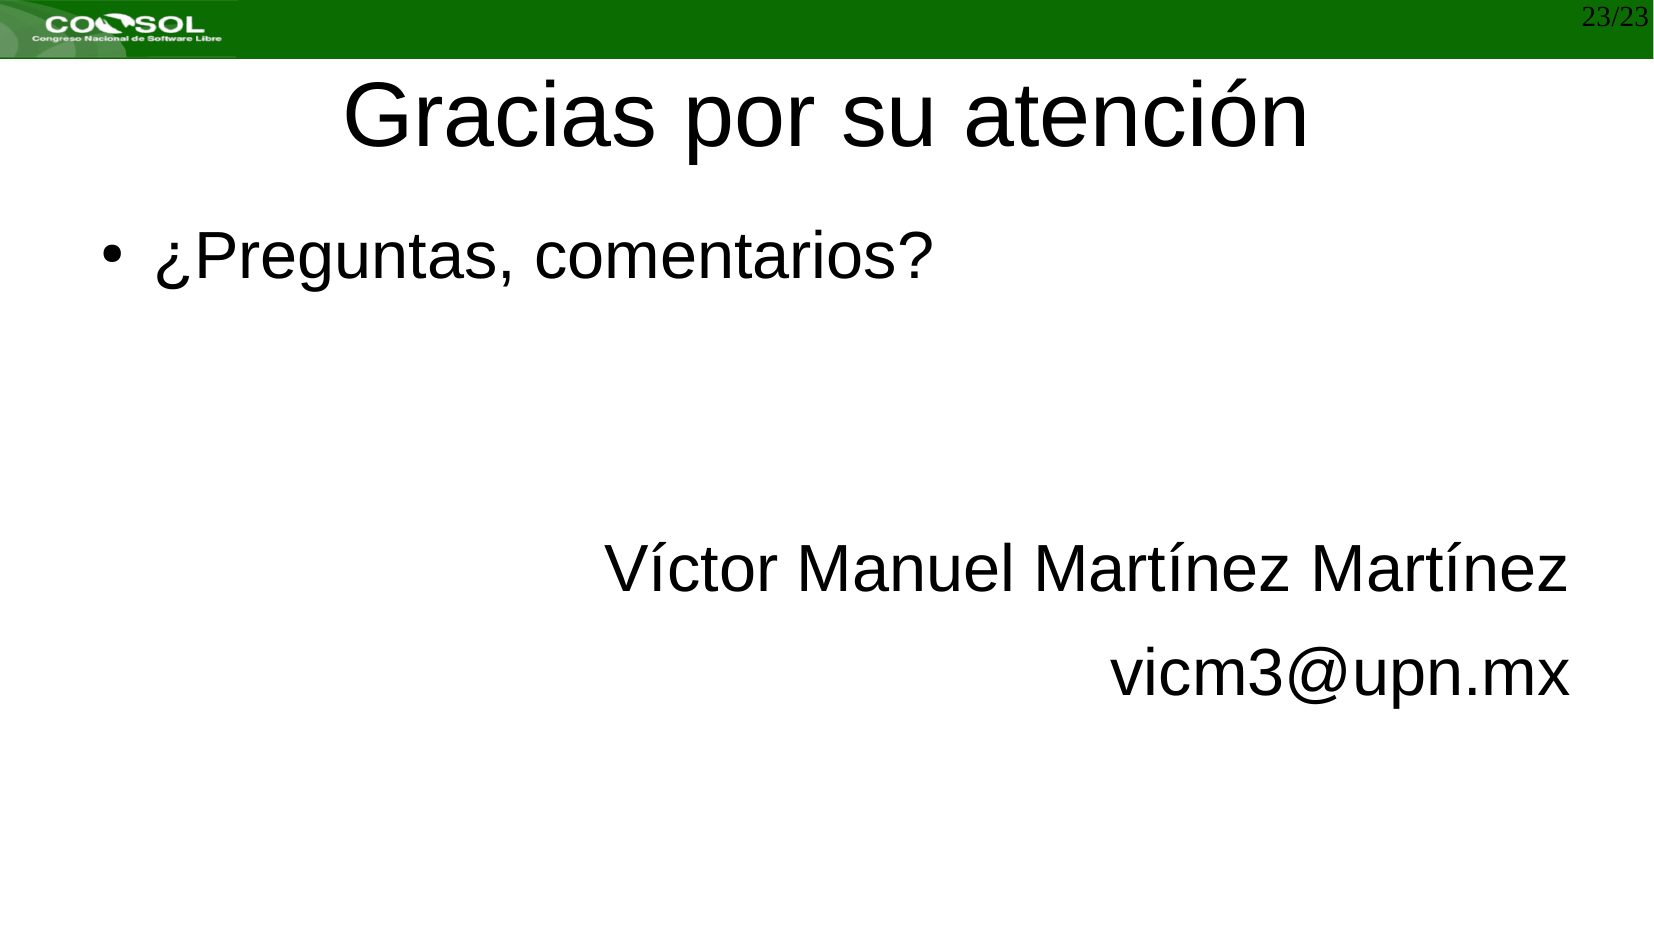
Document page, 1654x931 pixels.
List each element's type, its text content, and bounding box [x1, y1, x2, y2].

list ¿Preguntas, comentarios? Víctor Manuel Martínez Martínez vicm3@upn.mx [82, 217, 1571, 827]
picture [0, 0, 1654, 59]
title Gracias por su atención [82, 37, 1571, 193]
